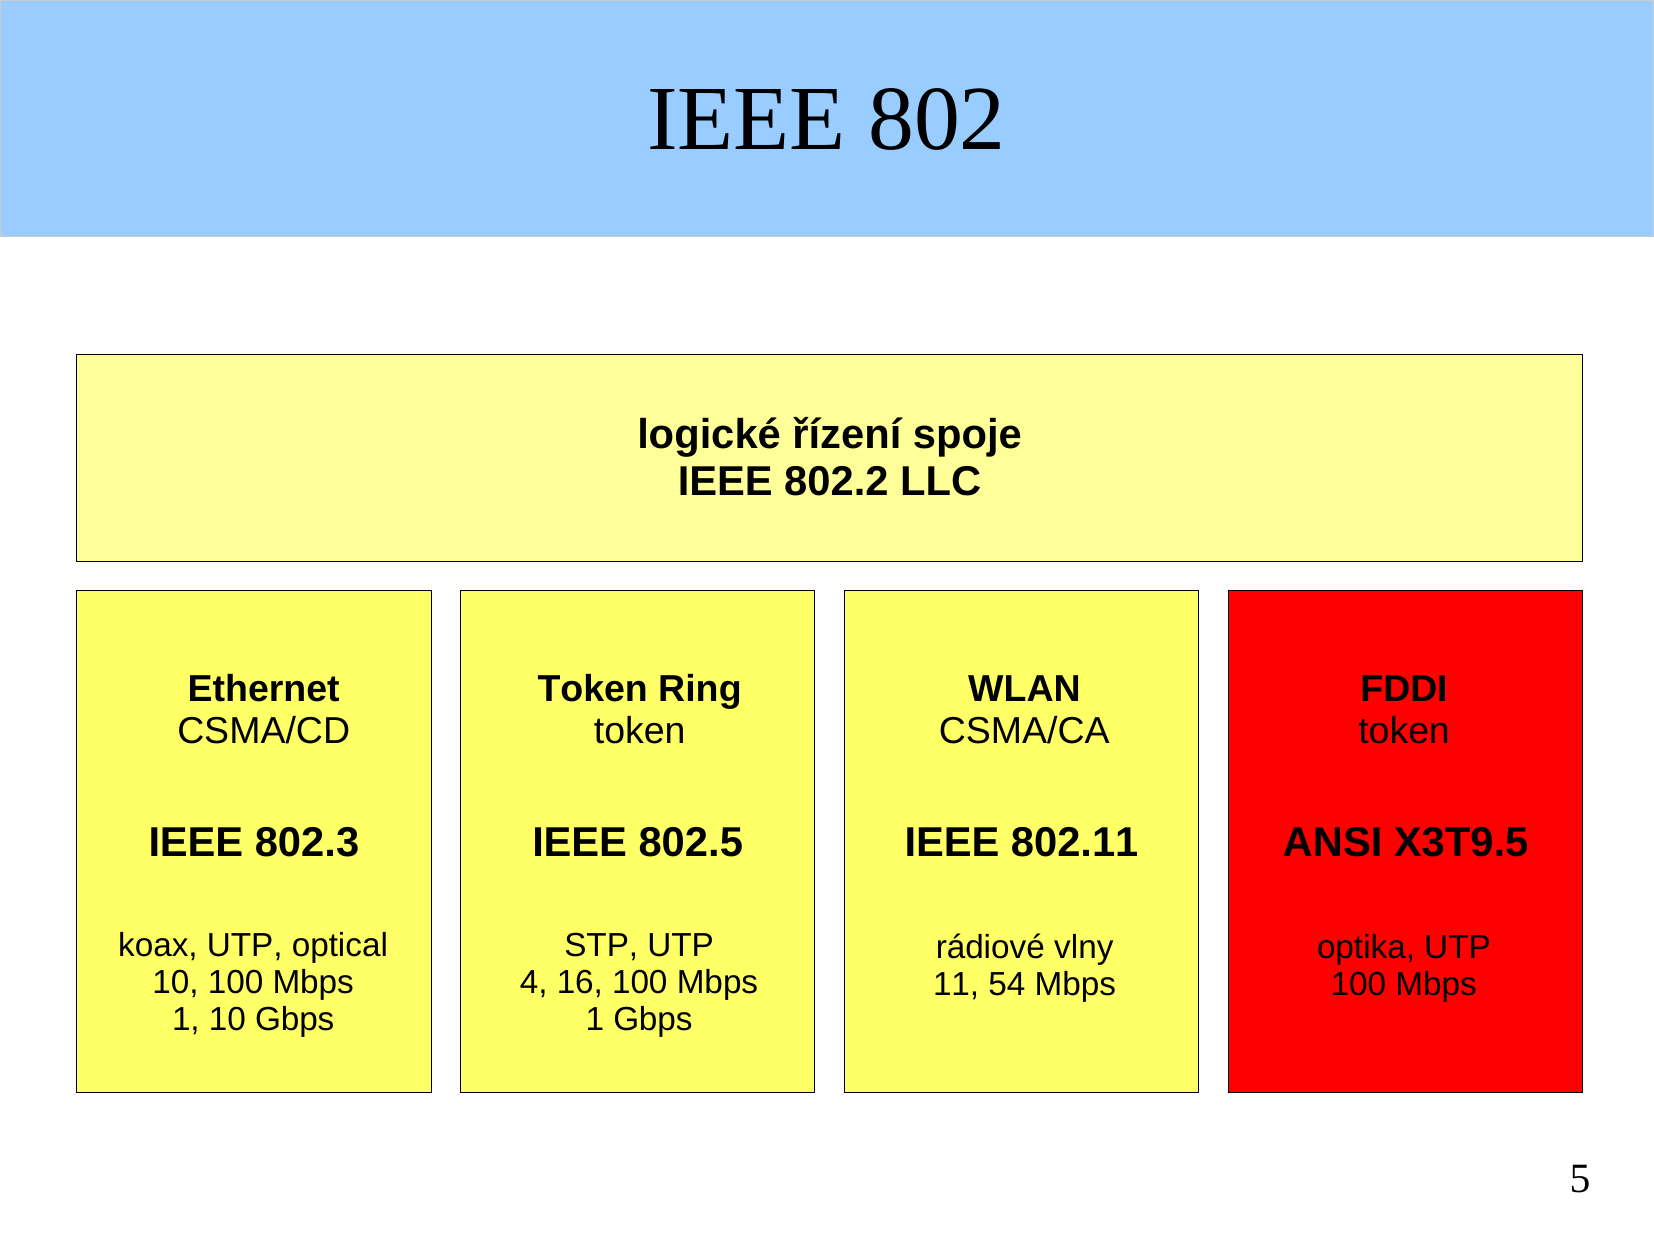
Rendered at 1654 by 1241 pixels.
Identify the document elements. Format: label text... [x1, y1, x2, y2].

text_box WLAN CSMA/CA [938, 649, 1110, 770]
text_box ANSI X3T9.5 [1228, 590, 1583, 1093]
text_box IEEE 802.3 [76, 590, 432, 1093]
text_box Ethernet CSMA/CD [177, 649, 351, 770]
text_box FDDI token [1358, 649, 1450, 770]
text_box IEEE 802.11 [844, 590, 1199, 1093]
text_box optika, UTP 100 Mbps [1316, 909, 1492, 1023]
text_box rádiové vlny 11, 54 Mbps [933, 909, 1117, 1023]
title IEEE 802 [0, 0, 1654, 237]
text_box IEEE 802.5 [460, 590, 815, 1093]
text_box Token Ring token [537, 649, 743, 770]
text_box koax, UTP, optical 10, 100 Mbps 1, 10 Gbps [118, 897, 389, 1067]
text_box STP, UTP 4, 16, 100 Mbps 1 Gbps [519, 897, 759, 1067]
text_box logické řízení spoje IEEE 802.2 LLC [76, 354, 1583, 562]
